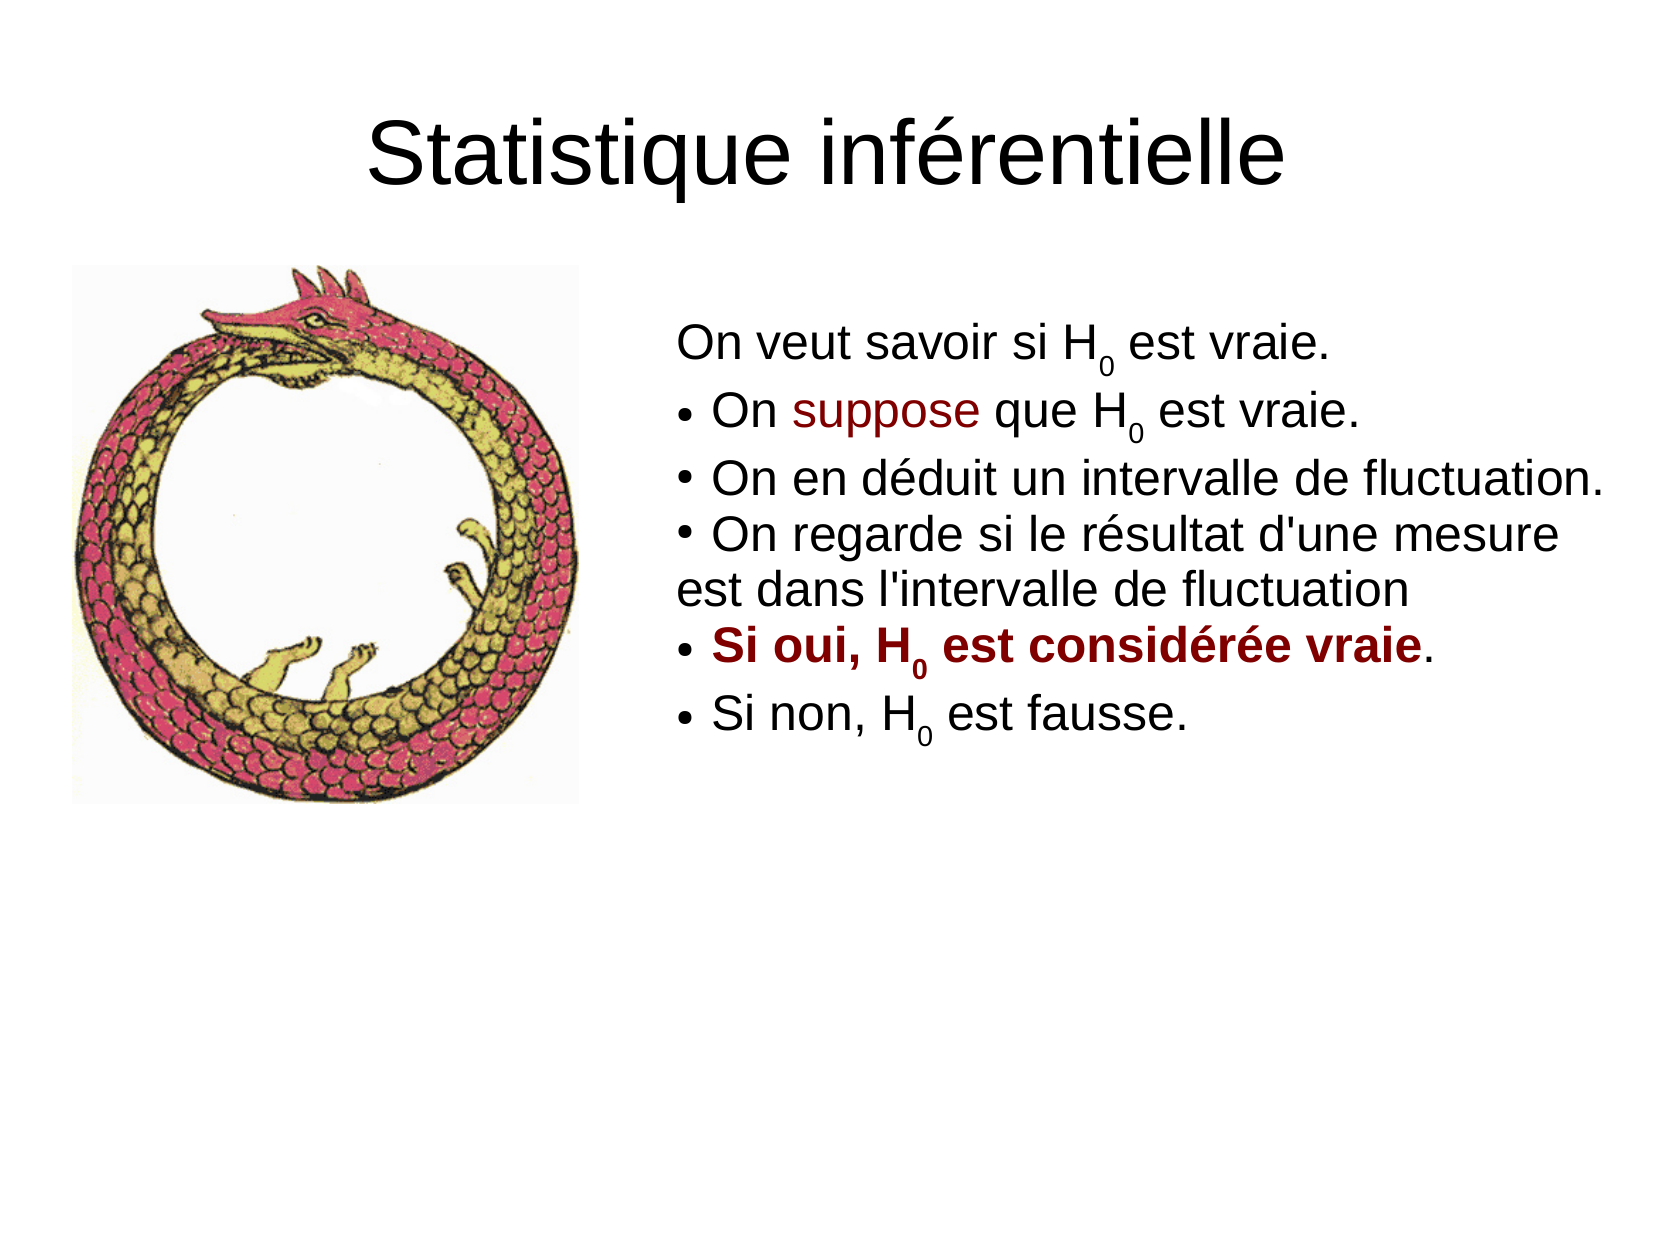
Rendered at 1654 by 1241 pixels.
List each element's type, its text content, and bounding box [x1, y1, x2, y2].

title Statistique inférentielle [82, 49, 1571, 257]
picture [72, 265, 579, 804]
text_box On veut savoir si H0 est vraie. On suppose que H0 est vraie. On en déduit un intervalle de fluctuation. On regarde si le résultat d'une mesure est dans l'intervalle de fluctuation Si oui, H0 est considérée vraie. Si non, H0 est fausse. [661, 307, 1630, 761]
